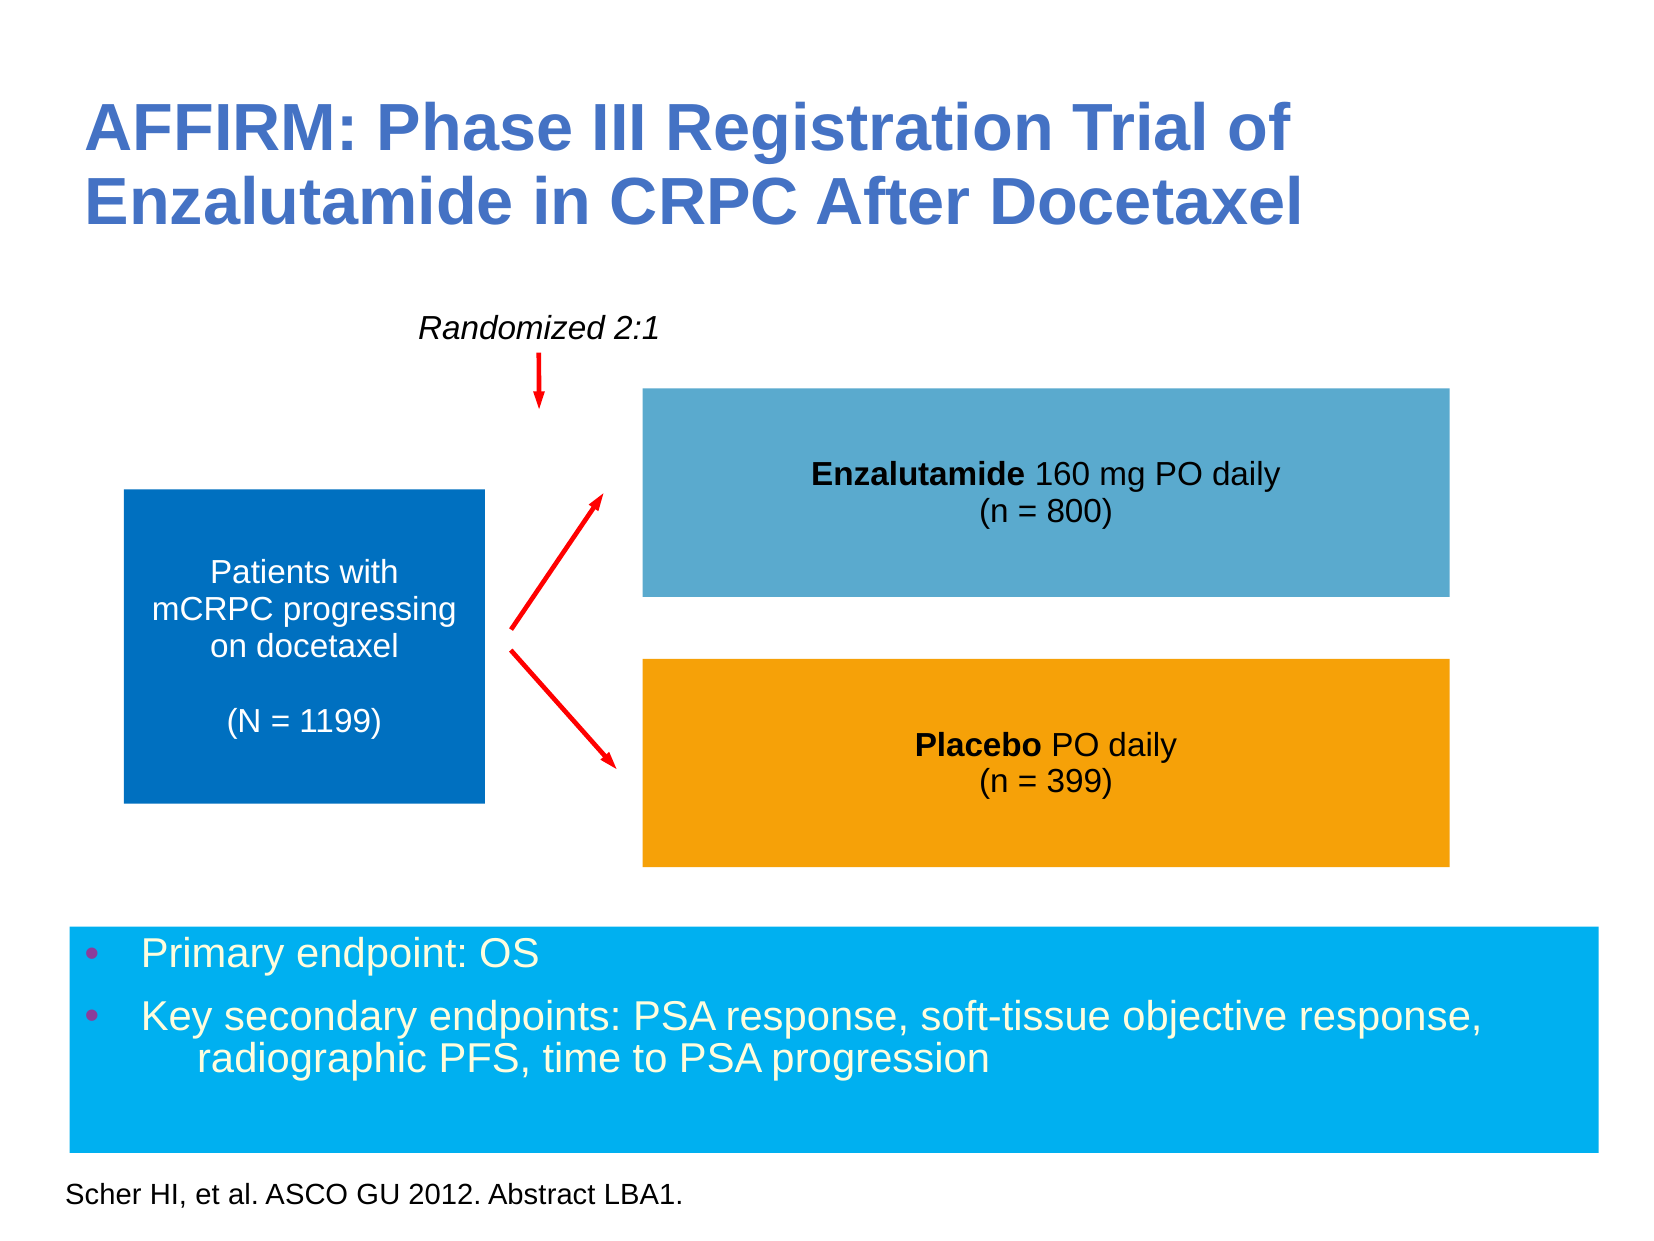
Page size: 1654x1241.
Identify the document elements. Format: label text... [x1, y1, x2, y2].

text_box Primary endpoint: OS Key secondary endpoints: PSA response, soft-tissue objective response, radiographic PFS, time to PSA progression [69, 926, 1599, 1153]
text_box AFFIRM: Phase III Registration Trial of Enzalutamide in CRPC After Docetaxel [69, 64, 1601, 265]
text_box Patients with mCRPC progressing on docetaxel (N = 1199) [123, 489, 485, 804]
text_box Scher HI, et al. ASCO GU 2012. Abstract LBA1. [50, 1170, 1599, 1219]
text_box Randomized 2:1 [338, 305, 741, 355]
text_box Placebo PO daily (n = 399) [642, 658, 1450, 868]
text_box Enzalutamide 160 mg PO daily (n = 800) [642, 388, 1450, 597]
